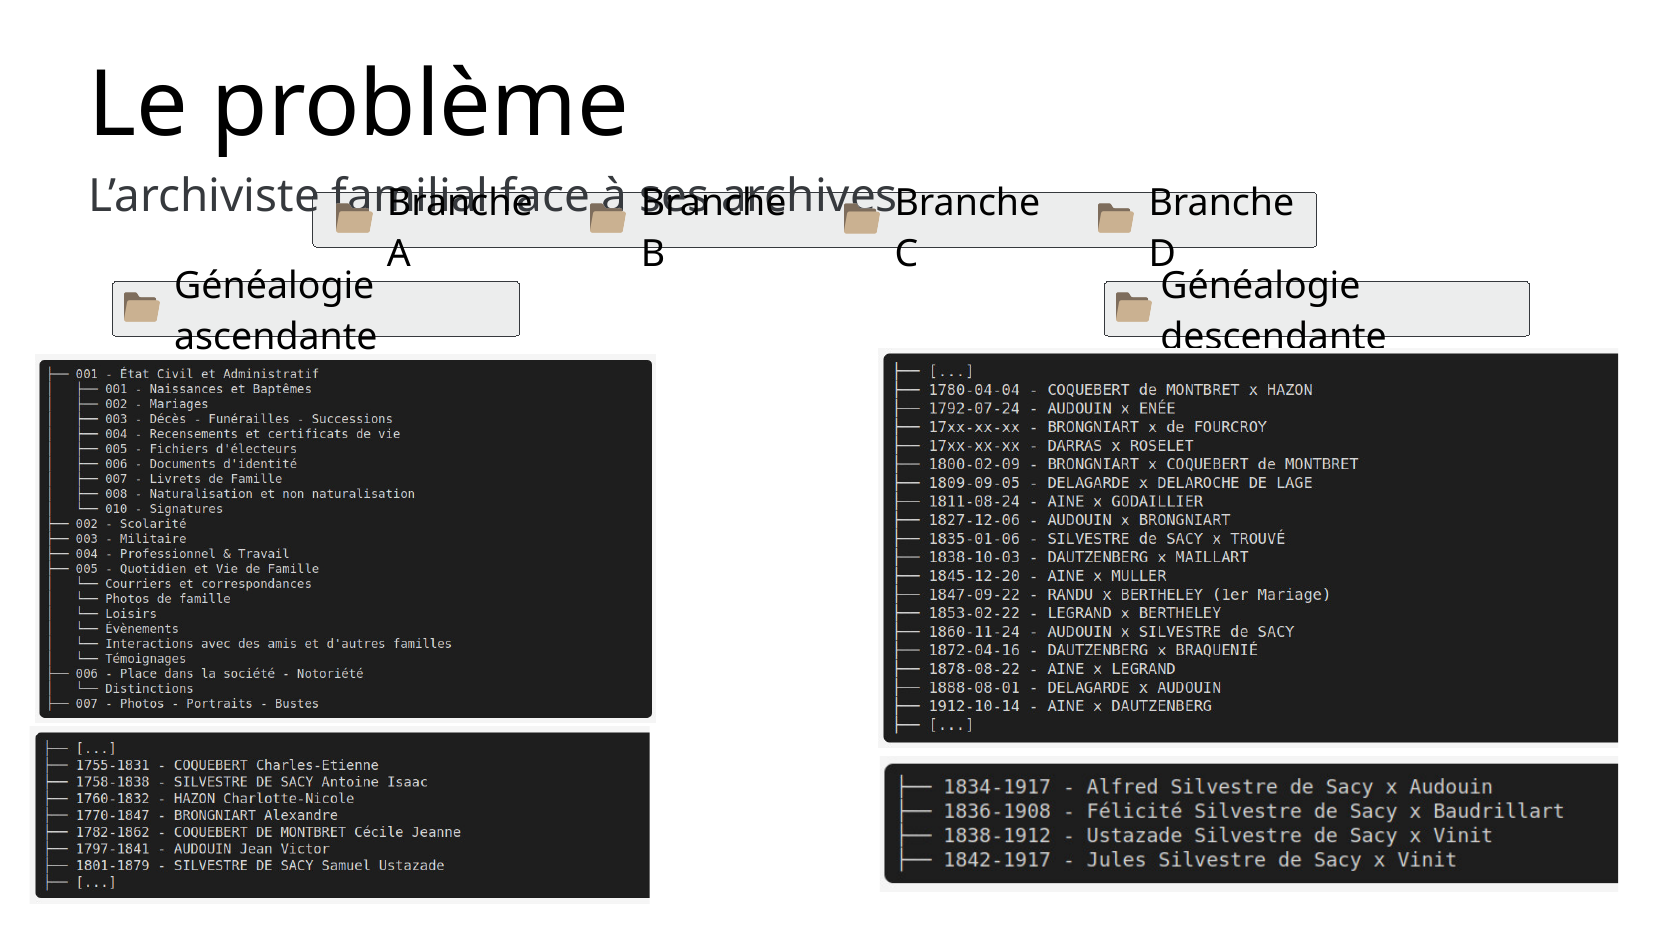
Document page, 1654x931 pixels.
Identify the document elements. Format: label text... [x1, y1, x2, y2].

text_box [1155, 192, 1166, 200]
picture [590, 200, 625, 236]
picture [1116, 289, 1145, 325]
title Le problème L’archiviste familial face à ses archives [88, 37, 1577, 193]
text_box Généalogie ascendante [159, 283, 520, 337]
picture [844, 200, 879, 237]
text_box Branche B [625, 200, 833, 253]
text_box Généalogie descendante [1145, 283, 1530, 337]
text_box [1001, 192, 1152, 248]
picture [1098, 200, 1133, 236]
picture [29, 726, 650, 904]
picture [879, 756, 1619, 892]
text_box [659, 192, 745, 200]
text_box [913, 192, 998, 200]
text_box Branche D [1133, 200, 1341, 253]
text_box [312, 192, 390, 248]
picture [878, 348, 1619, 748]
picture [336, 200, 372, 236]
text_box [1104, 281, 1163, 337]
picture [124, 289, 160, 325]
text_box [748, 192, 898, 248]
text_box [112, 281, 177, 337]
text_box Branche A [372, 200, 579, 253]
picture [35, 354, 656, 723]
text_box [647, 192, 658, 200]
text_box [1255, 192, 1317, 200]
text_box Branche C [879, 200, 1087, 253]
text_box [405, 192, 491, 200]
text_box [1167, 192, 1252, 200]
text_box [494, 192, 644, 248]
text_box [901, 192, 912, 200]
text_box [393, 192, 404, 200]
